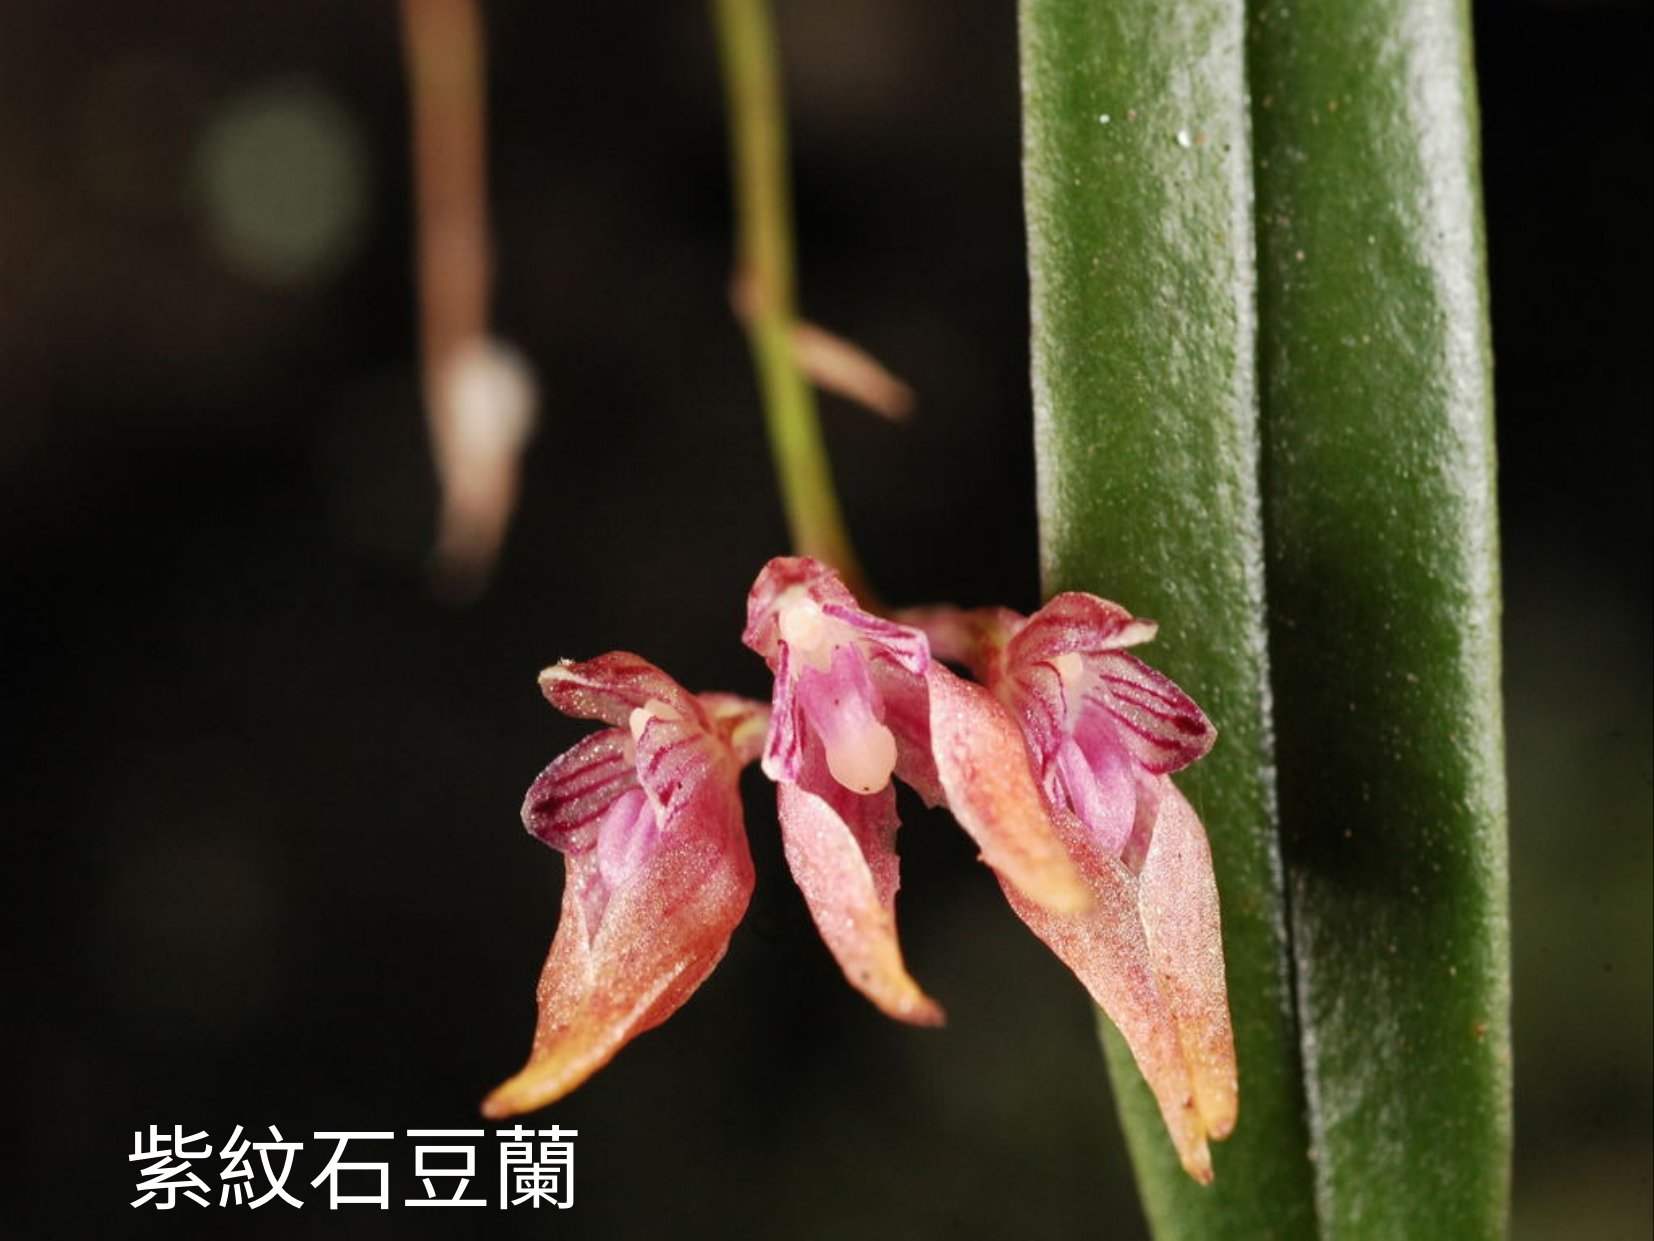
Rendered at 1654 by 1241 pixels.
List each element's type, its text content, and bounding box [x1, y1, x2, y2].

picture [0, 0, 1654, 1241]
title 紫紋石豆蘭 [29, 1062, 680, 1241]
